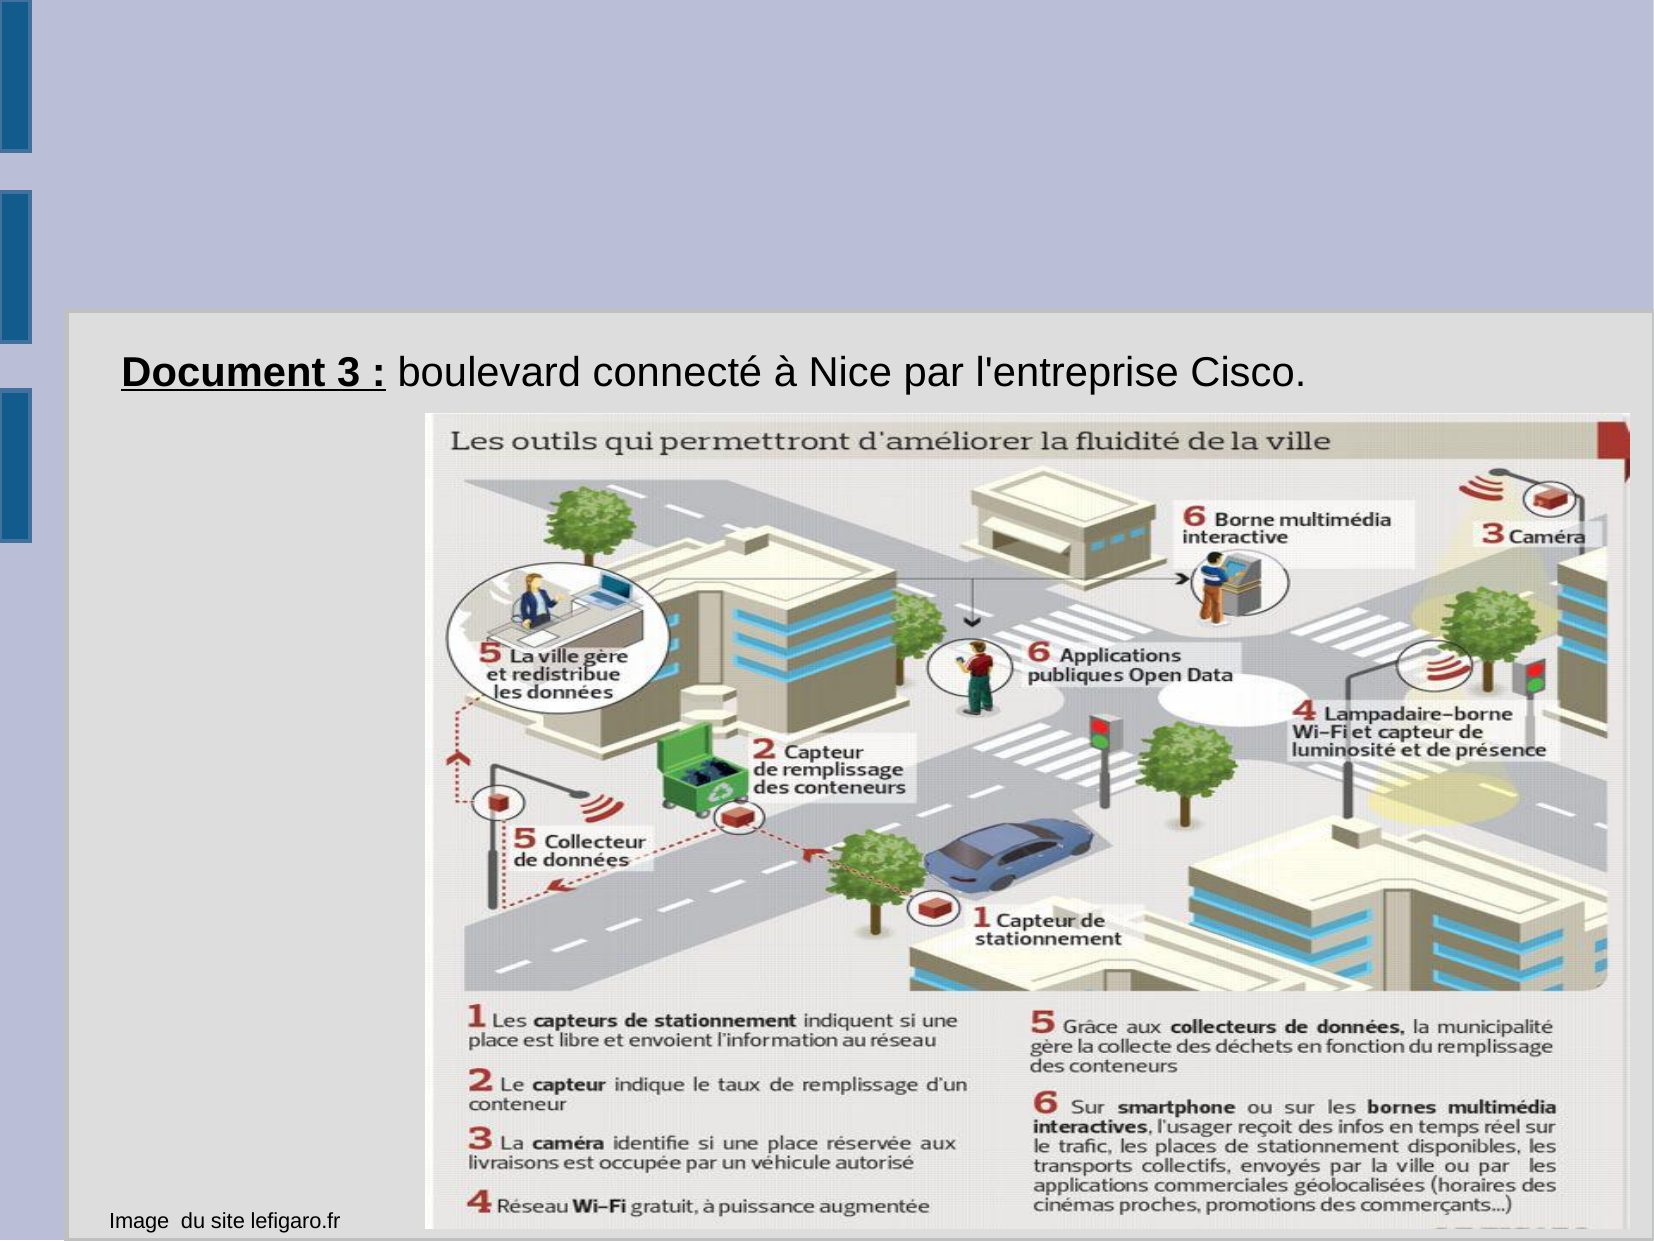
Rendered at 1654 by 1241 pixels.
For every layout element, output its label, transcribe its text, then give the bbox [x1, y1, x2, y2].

picture [425, 413, 1630, 1229]
text_box Image du site lefigaro.fr [94, 1201, 449, 1241]
list Document 3 : boulevard connecté à Nice par l'entreprise Cisco. [121, 344, 1534, 1127]
